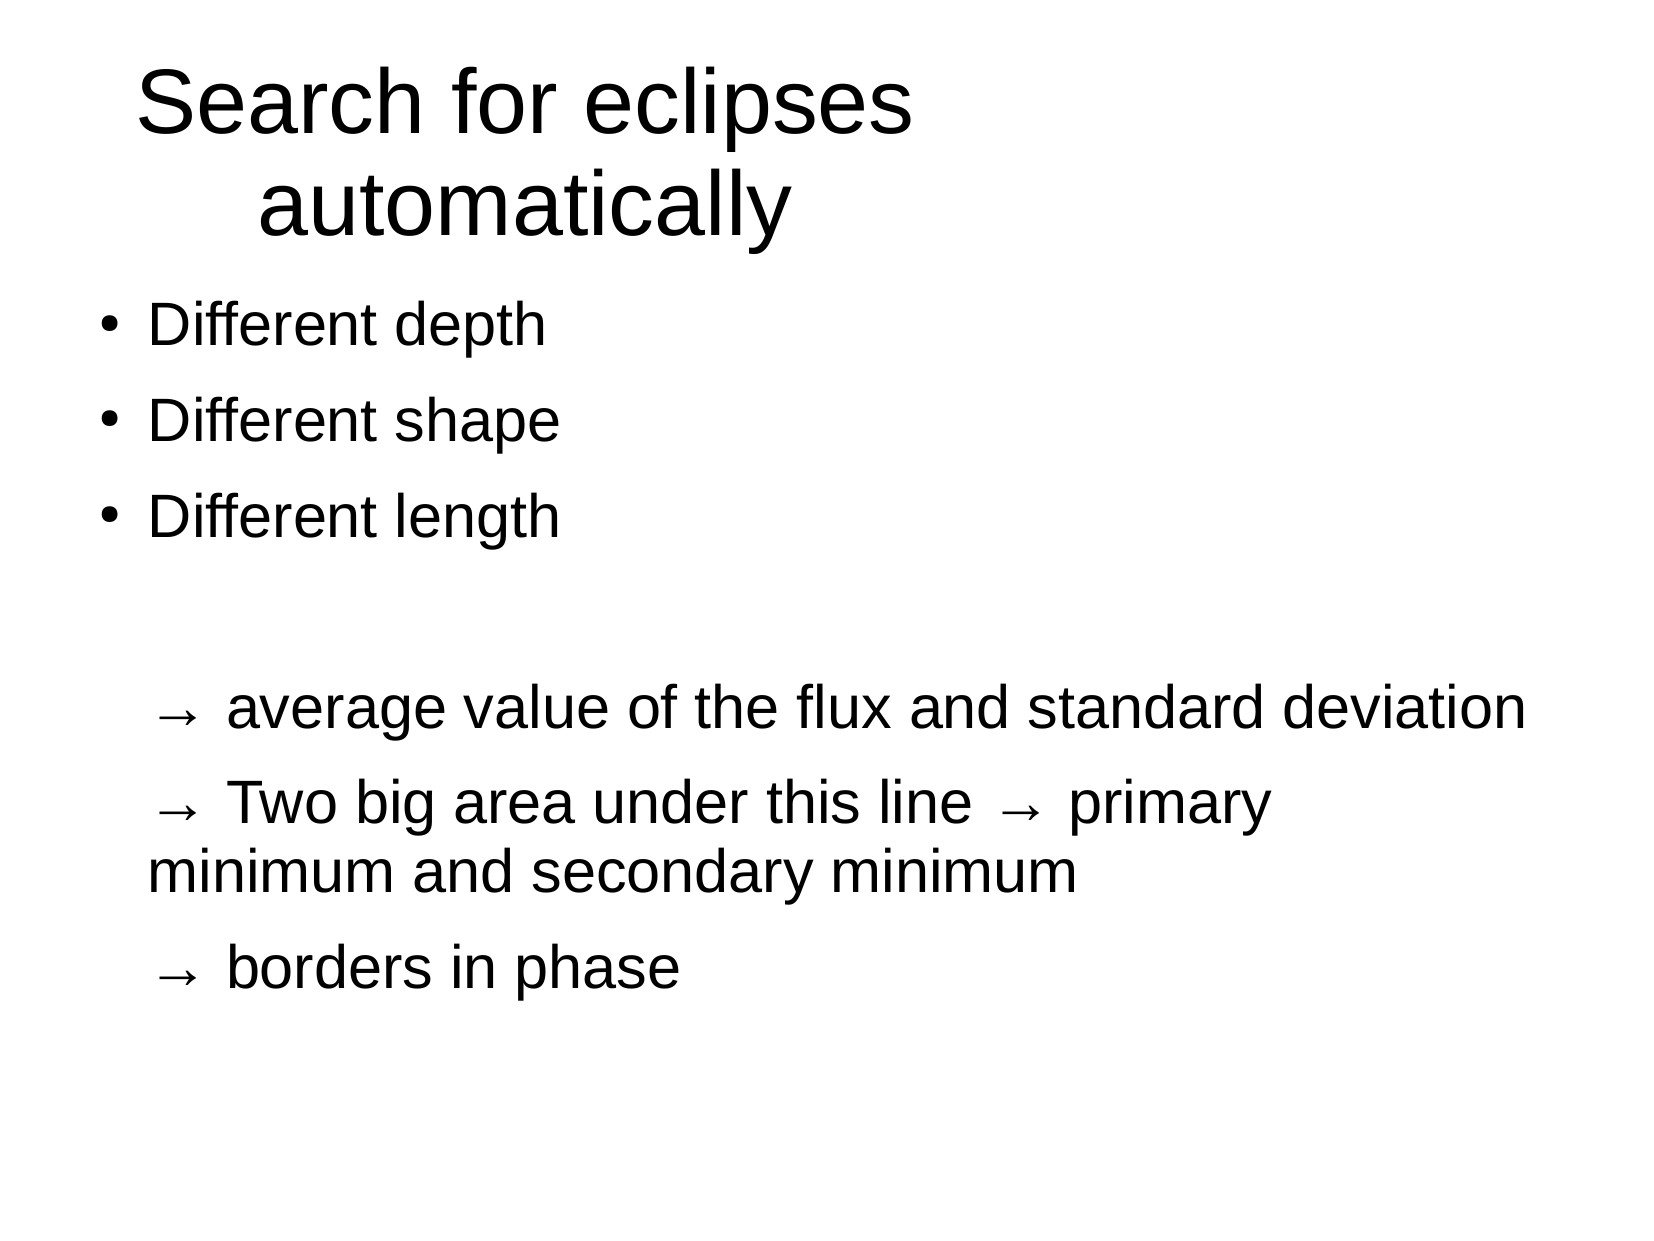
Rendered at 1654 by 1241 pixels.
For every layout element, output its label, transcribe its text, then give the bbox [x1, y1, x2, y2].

title Search for eclipses automatically [82, 49, 969, 257]
list Different depth Different shape Different length → average value of the flux and standard deviation → Two big area under this line → primary minimum and secondary minimum → borders in phase [82, 290, 1538, 1010]
